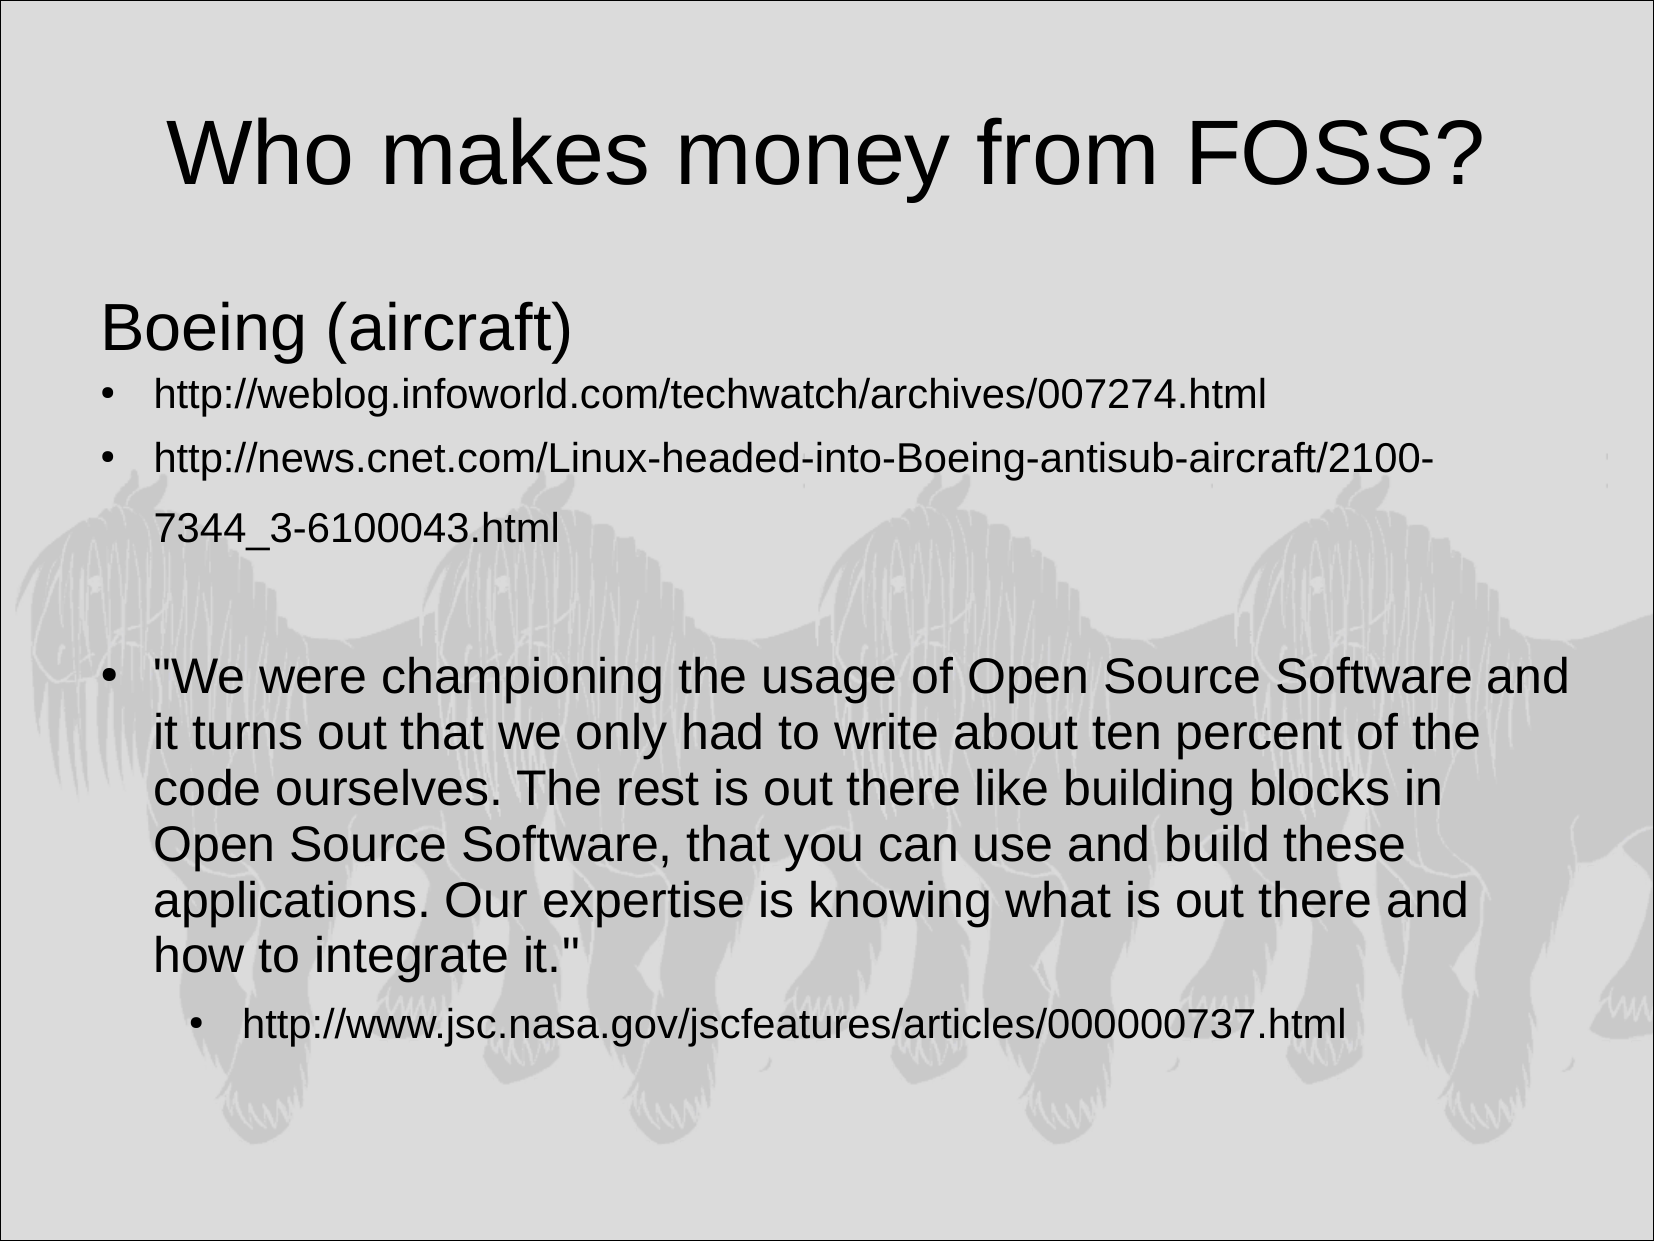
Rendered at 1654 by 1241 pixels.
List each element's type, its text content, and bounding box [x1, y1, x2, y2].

title Who makes money from FOSS? [82, 49, 1571, 257]
list Boeing (aircraft) http://weblog.infoworld.com/techwatch/archives/007274.html http://news.cnet.com/Linux-headed-into-Boeing-antisub-aircraft/2100-7344_3-6100043.html "We were championing the usage of Open Source Software and it turns out that we only had to write about ten percent of the code ourselves. The rest is out there like building blocks in Open Source Software, that you can use and build these applications. Our expertise is knowing what is out there and how to integrate it." http://www.jsc.nasa.gov/jscfeatures/articles/000000737.html [82, 290, 1571, 1127]
